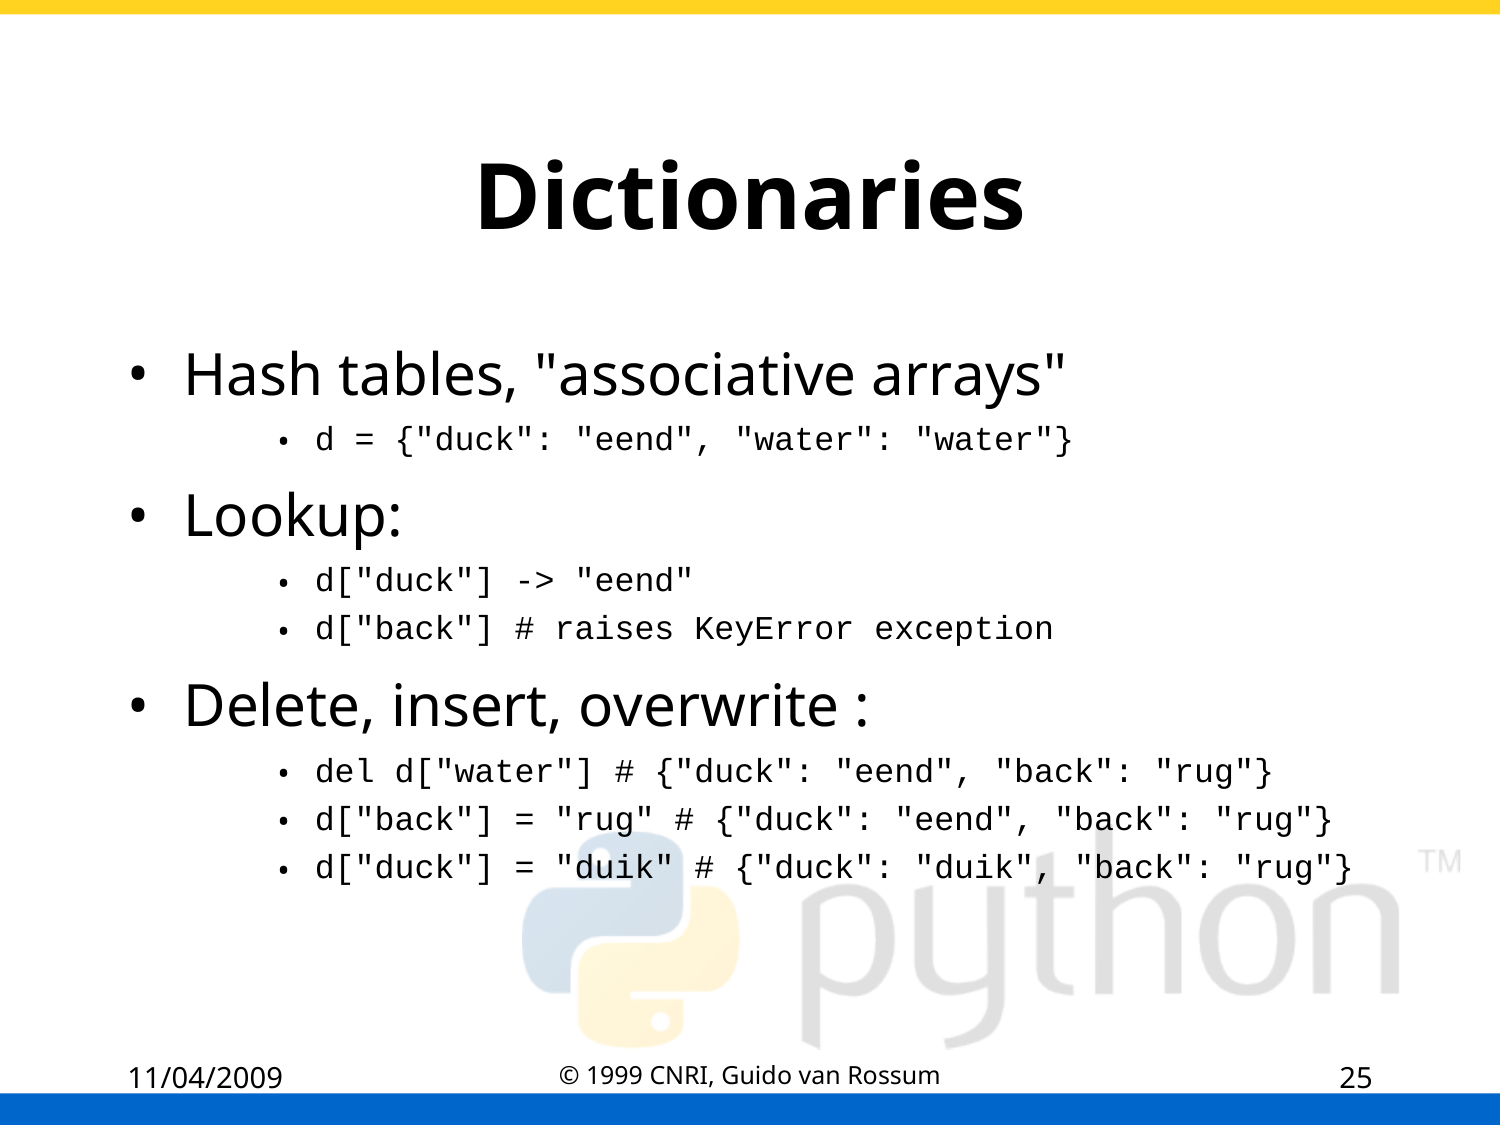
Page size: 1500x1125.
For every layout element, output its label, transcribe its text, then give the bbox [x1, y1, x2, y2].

list Hash tables, "associative arrays" d = {"duck": "eend", "water": "water"} Lookup: d["duck"] -> "eend" d["back"] # raises KeyError exception Delete, insert, overwrite : del d["water"] # {"duck": "eend", "back": "rug"} d["back"] = "rug" # {"duck": "eend", "back": "rug"} d["duck"] = "duik" # {"duck": "duik", "back": "rug"} [112, 324, 1463, 1001]
title Dictionaries [112, 99, 1388, 288]
